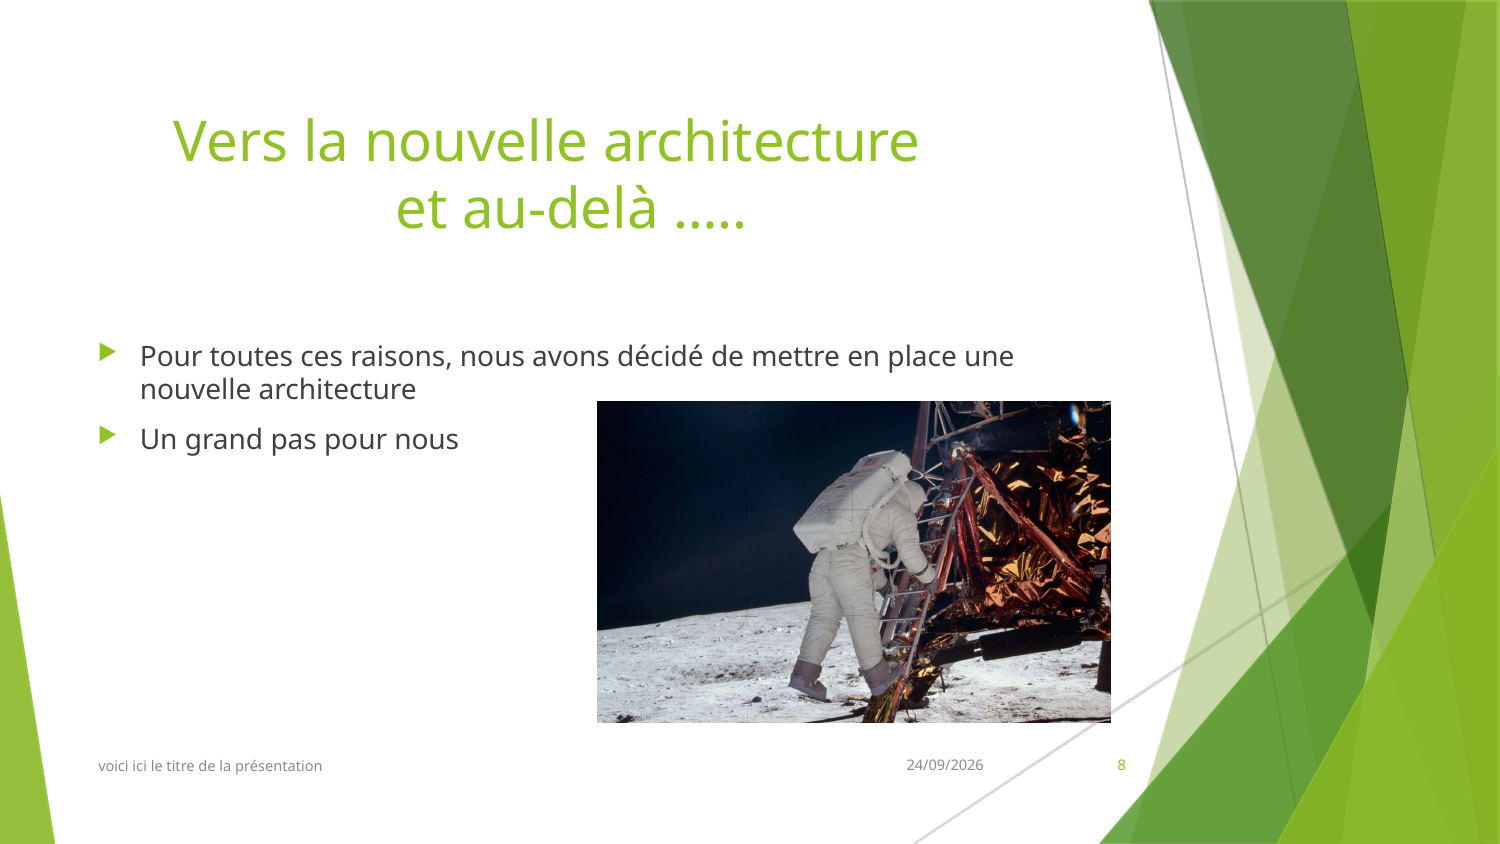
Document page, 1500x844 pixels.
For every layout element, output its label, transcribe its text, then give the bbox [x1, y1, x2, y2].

footer voici ici le titre de la présentation [83, 743, 859, 789]
picture [597, 401, 1111, 723]
slide_number 07/07/2022 [886, 743, 999, 789]
title Vers la nouvelle architecture et au-delà ….. [158, 97, 1217, 260]
list Pour toutes ces raisons, nous avons décidé de mettre en place une nouvelle architecture Un grand pas pour nous [82, 330, 1141, 461]
slide_number 9 [1056, 743, 1141, 789]
